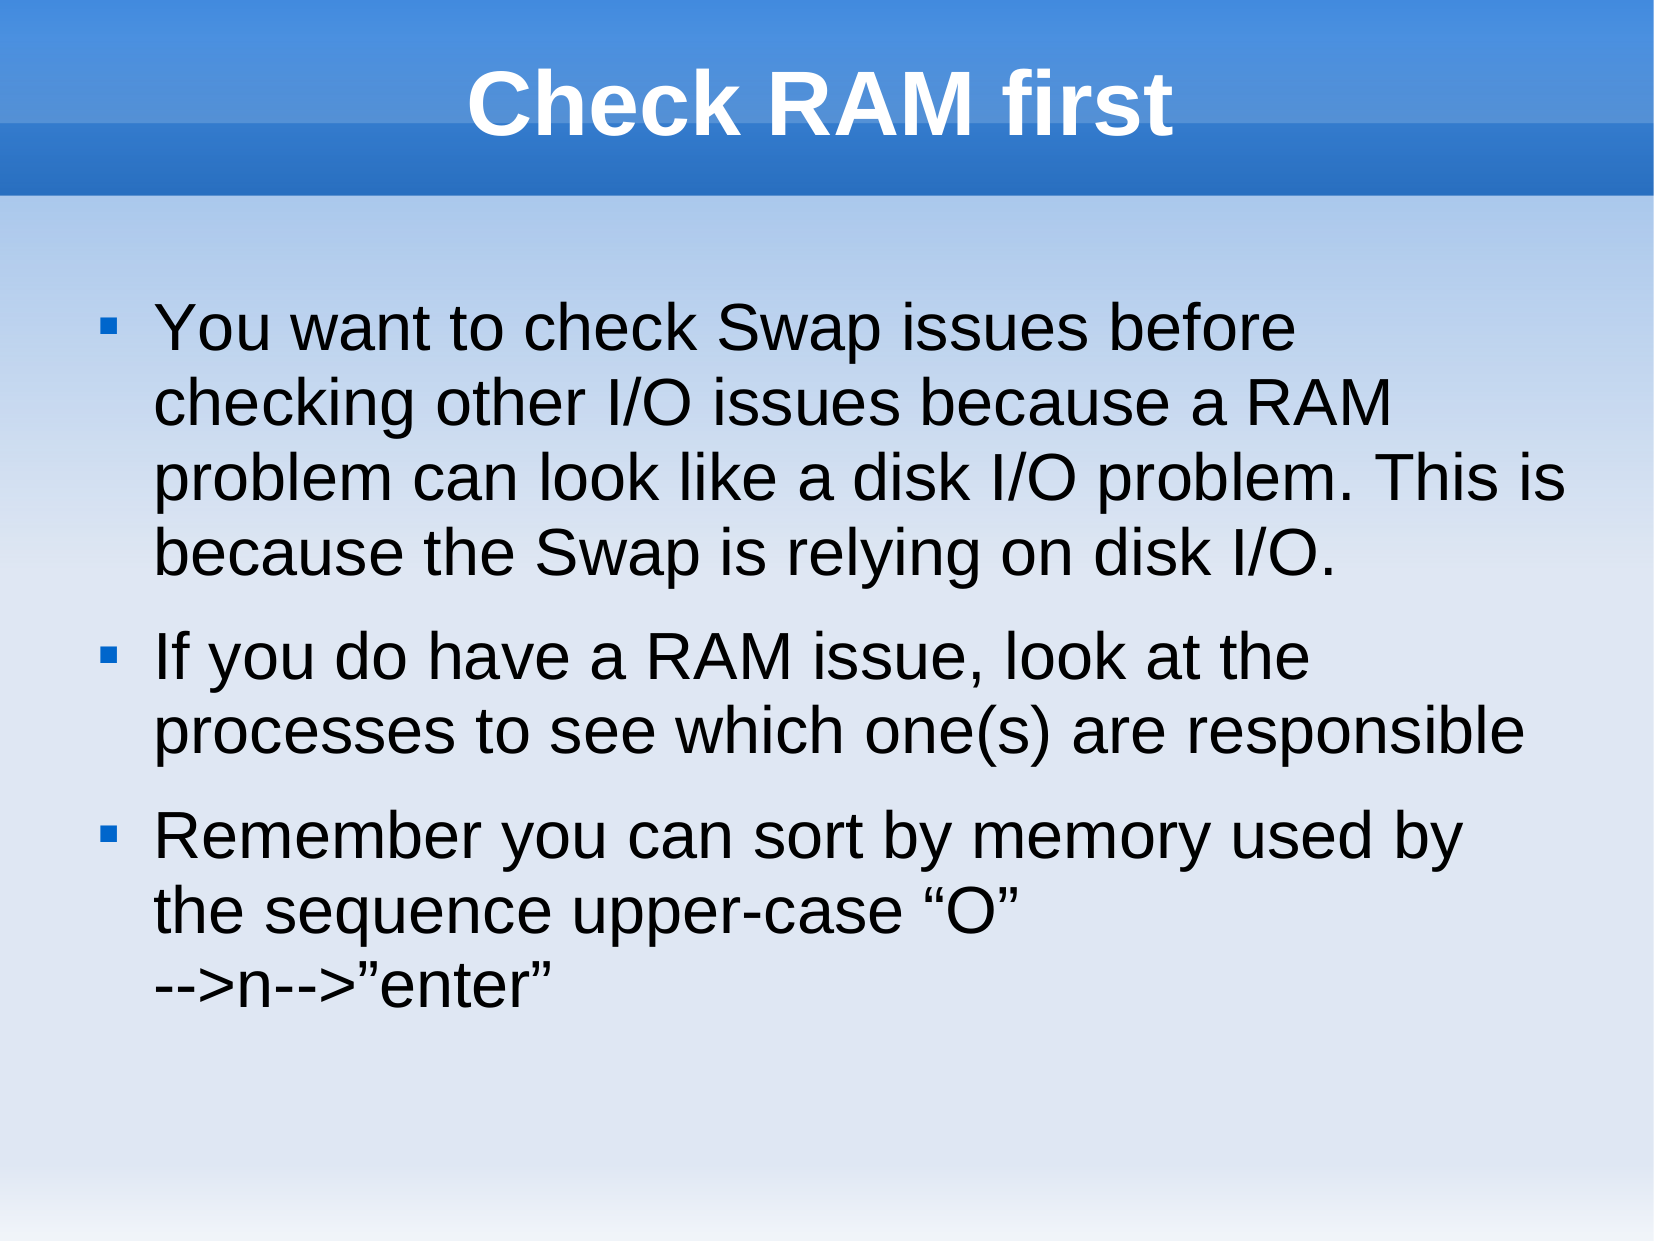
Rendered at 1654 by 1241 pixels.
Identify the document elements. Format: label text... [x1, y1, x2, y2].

title Check RAM first [76, 0, 1565, 208]
list You want to check Swap issues before checking other I/O issues because a RAM problem can look like a disk I/O problem. This is because the Swap is relying on disk I/O. If you do have a RAM issue, look at the processes to see which one(s) are responsible Remember you can sort by memory used by the sequence upper-case “O” -->n-->”enter” [82, 290, 1571, 1109]
picture [0, 0, 1654, 1241]
